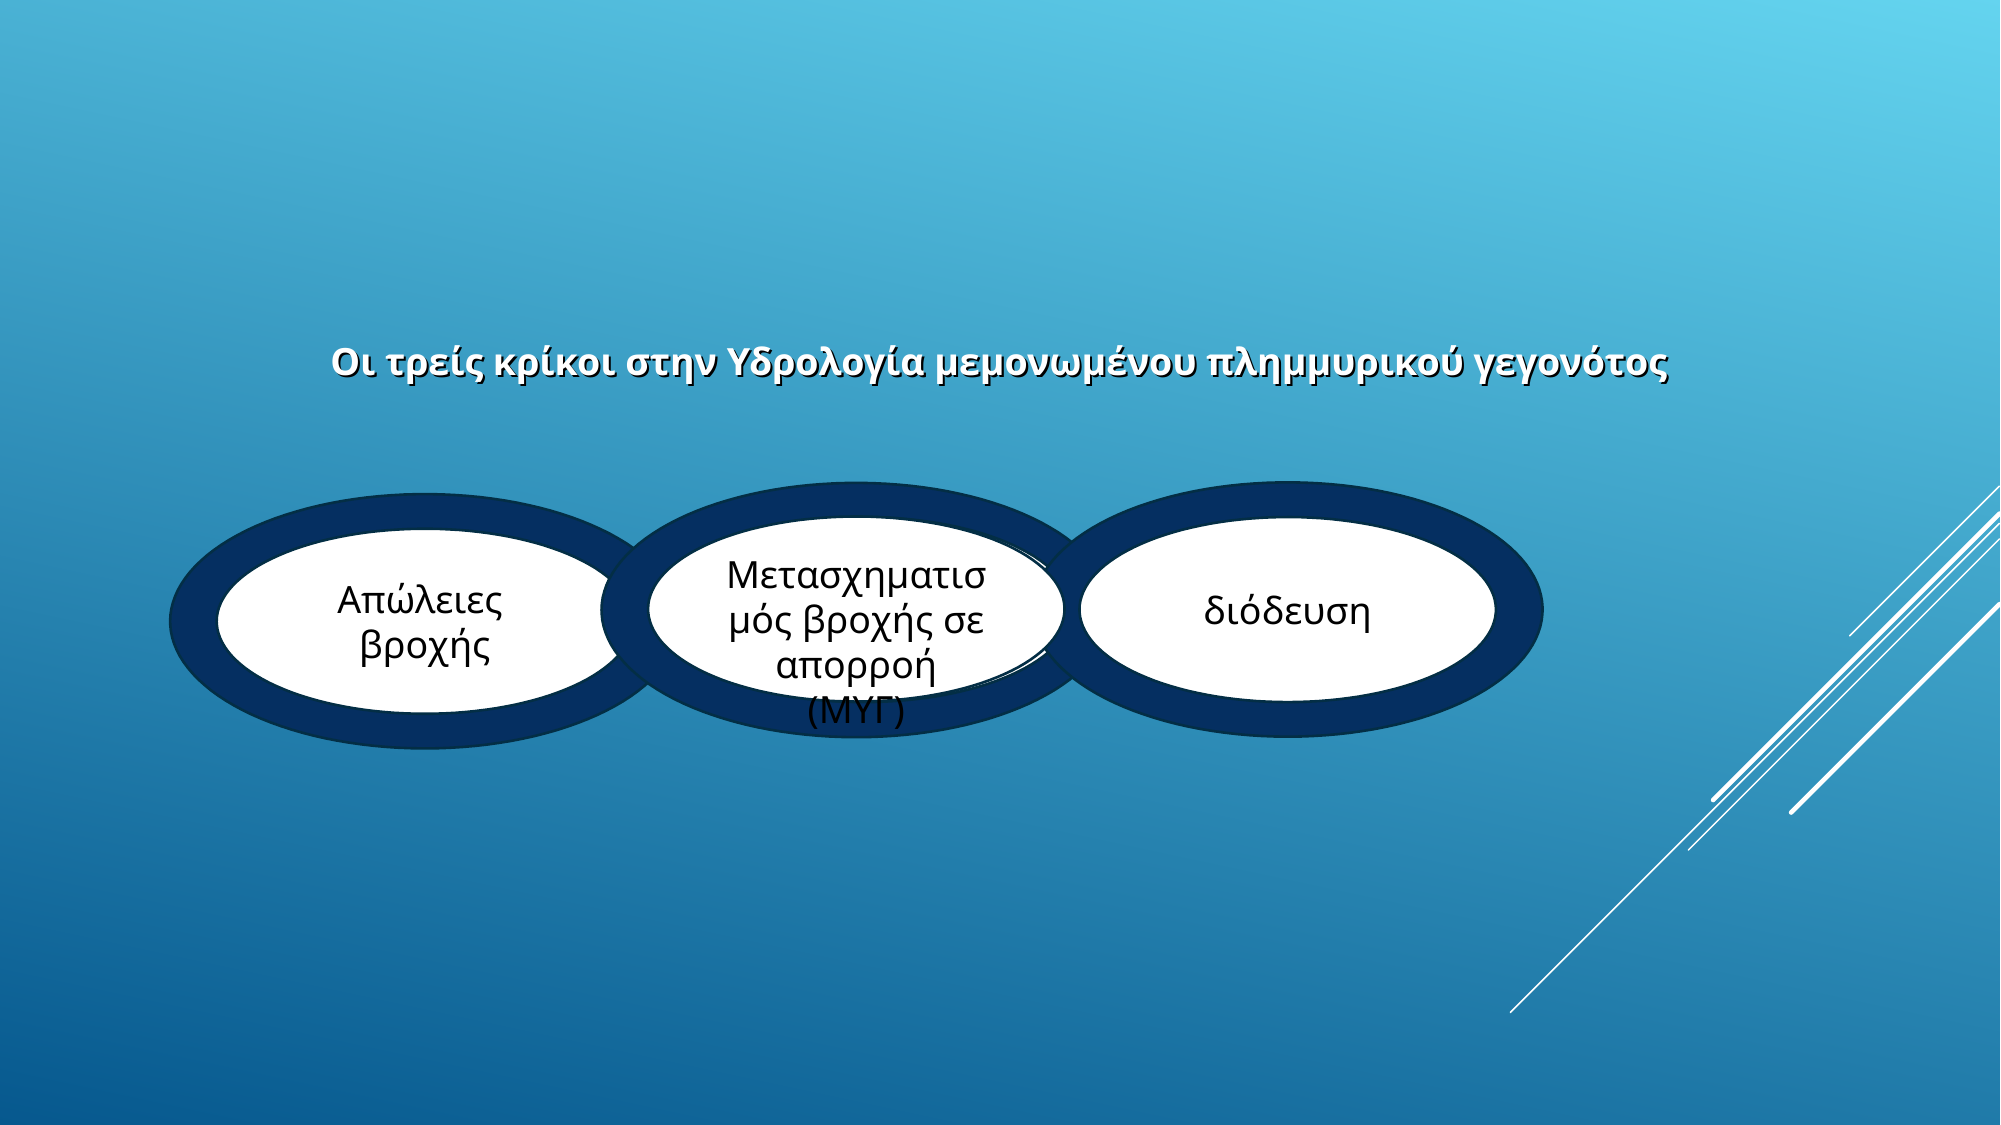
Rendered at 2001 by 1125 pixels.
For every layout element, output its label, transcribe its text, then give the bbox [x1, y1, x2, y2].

text_box Μετασχηματισμός βροχής σε απορροή (ΜΥΓ) [648, 516, 1065, 702]
text_box Οι τρείς κρίκοι στην Υδρολογία μεμονωμένου πλημμυρικού γεγονότος [315, 330, 2000, 391]
text_box [170, 482, 1543, 749]
text_box Απώλειες βροχής [216, 528, 618, 714]
text_box διόδευση [1079, 517, 1496, 703]
